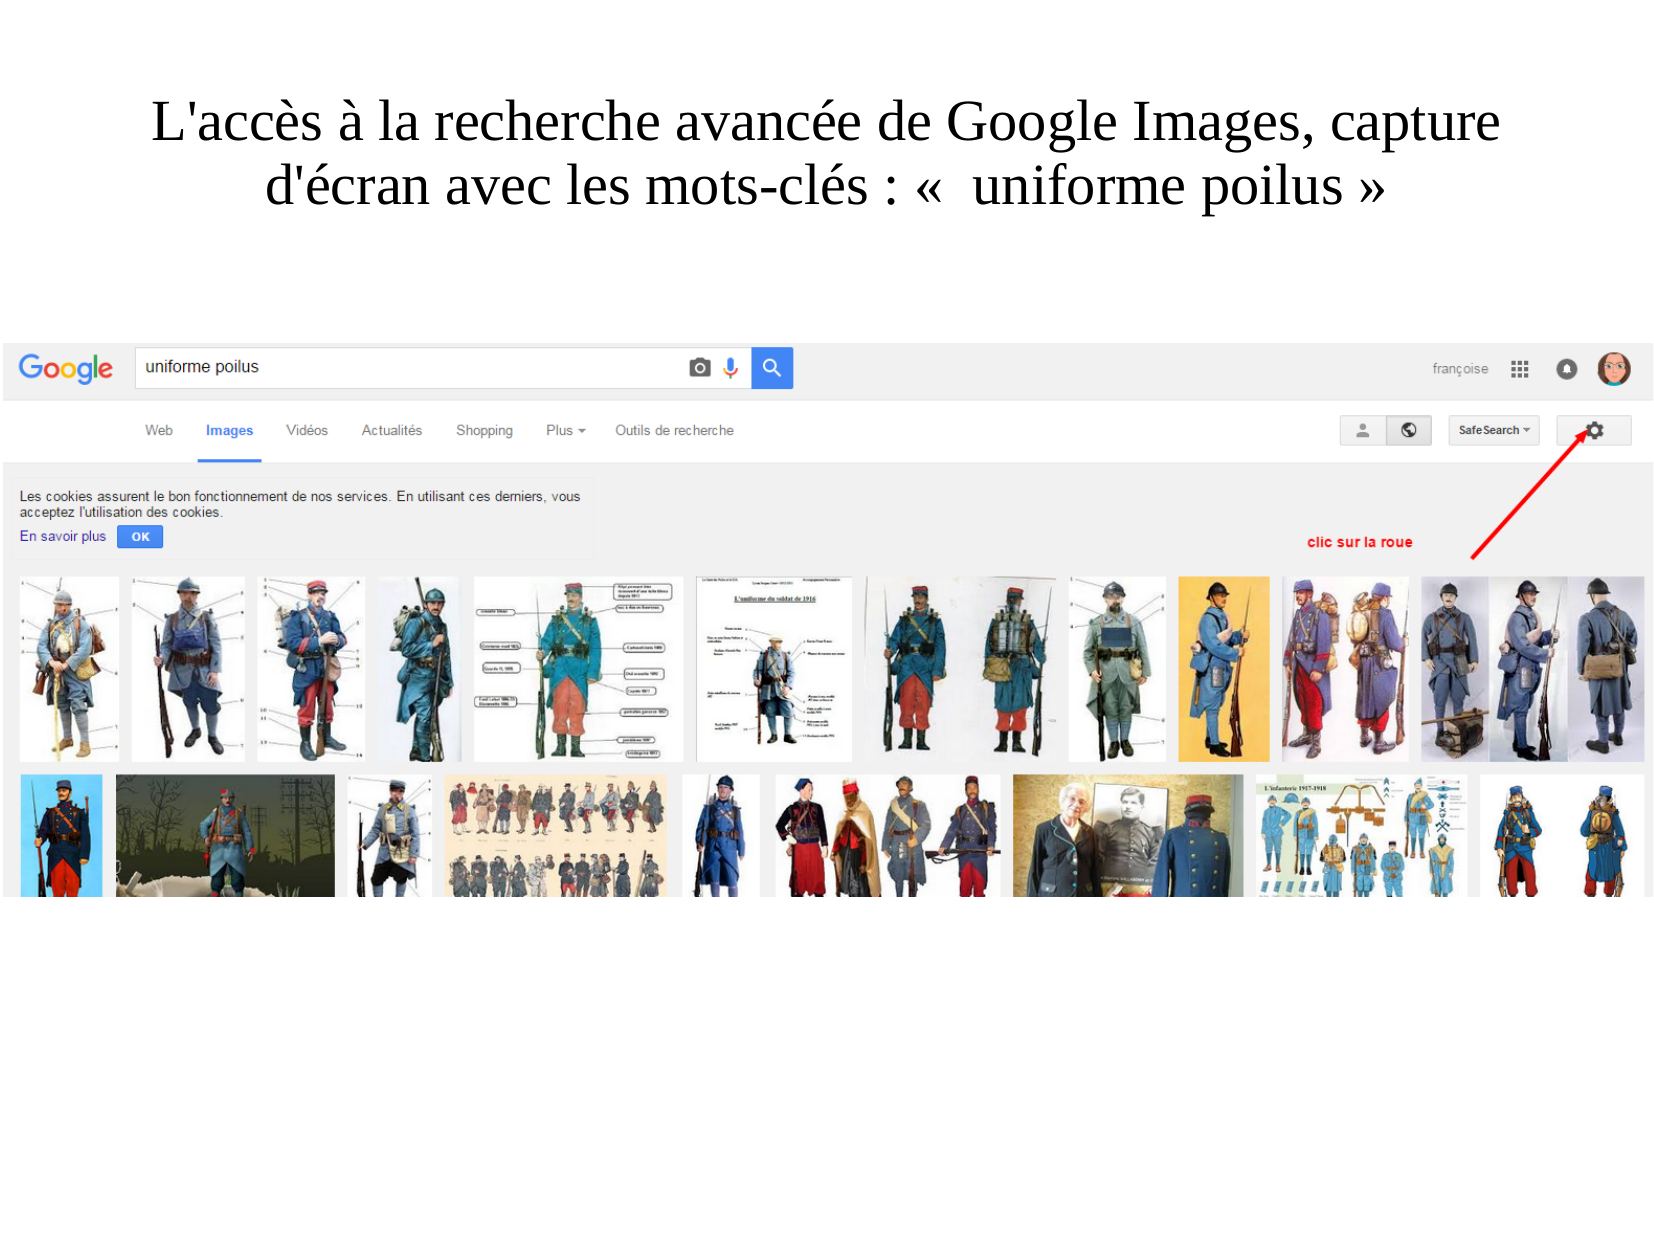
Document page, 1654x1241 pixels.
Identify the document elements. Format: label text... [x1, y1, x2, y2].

title L'accès à la recherche avancée de Google Images, capture d'écran avec les mots-clés : « uniforme poilus » [82, 49, 1571, 257]
picture [3, 343, 1654, 897]
